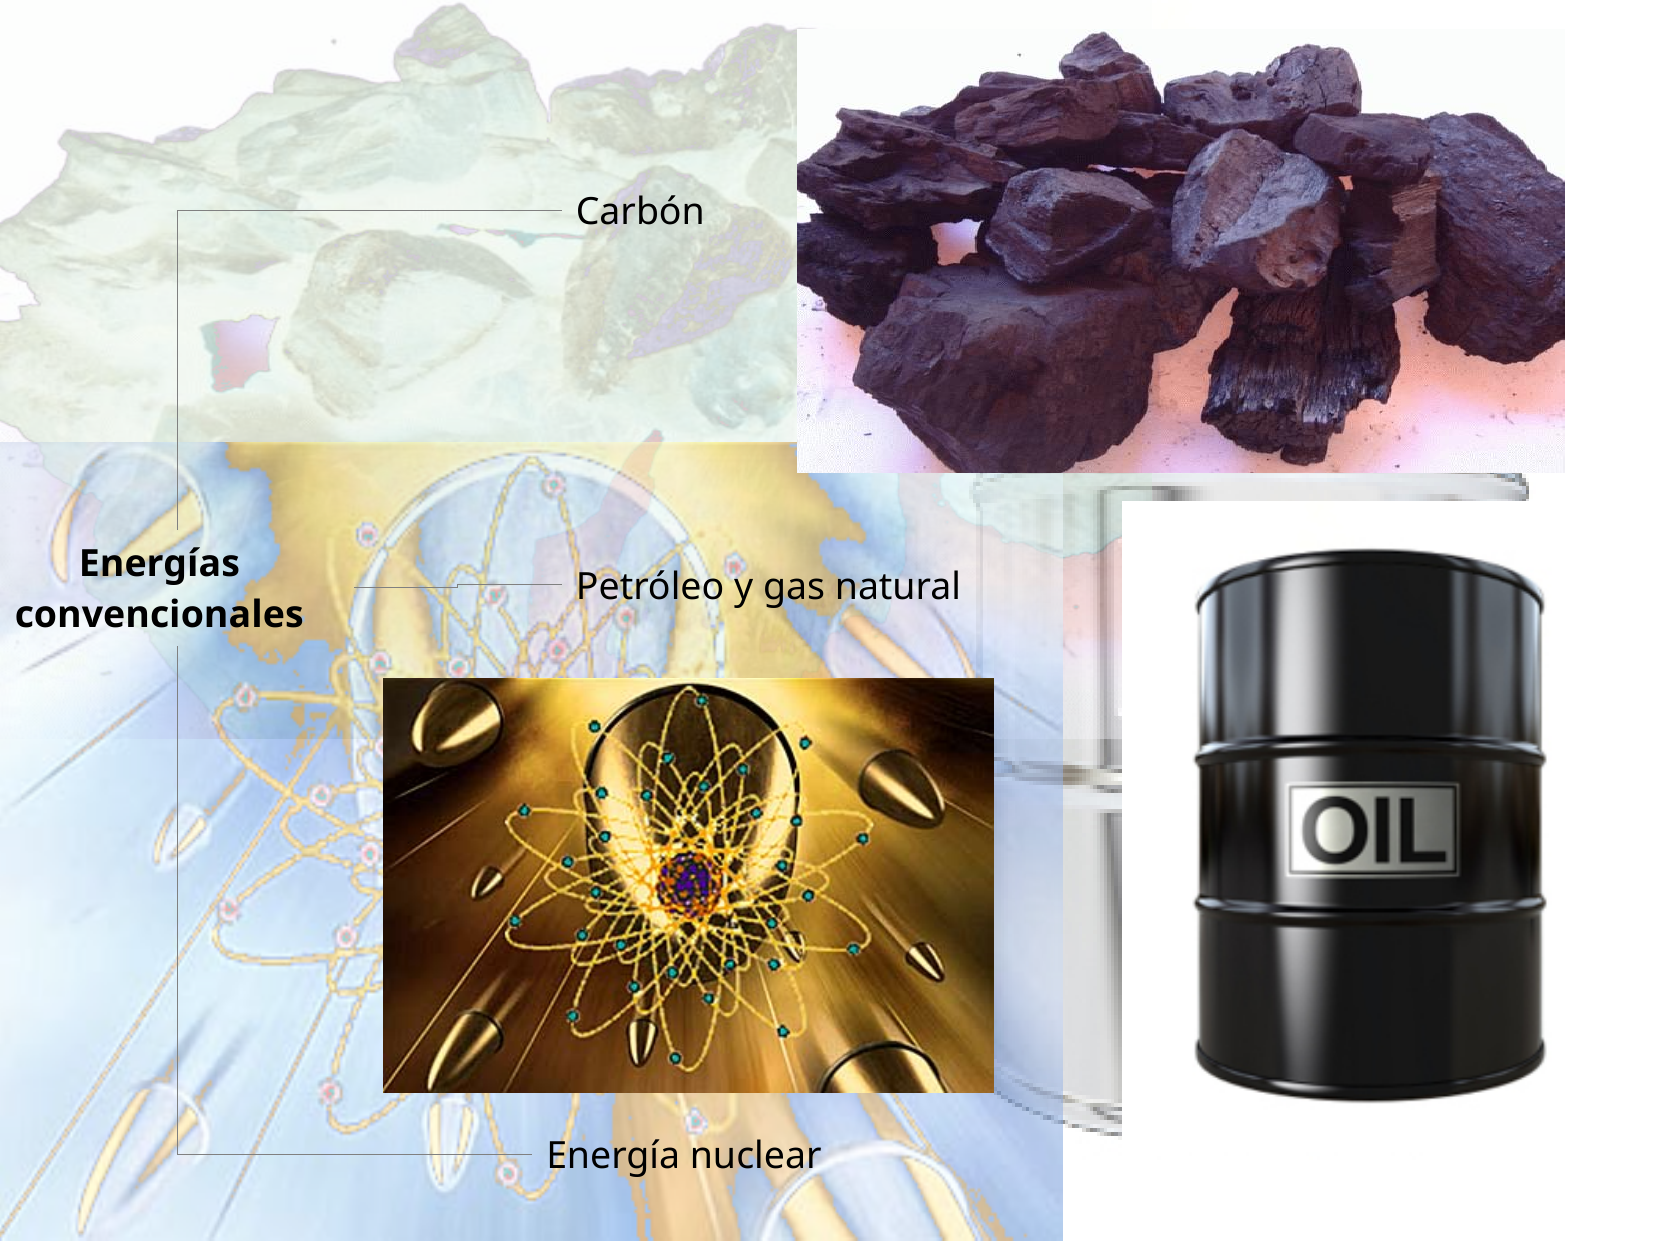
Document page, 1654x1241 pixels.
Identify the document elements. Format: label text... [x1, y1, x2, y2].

text_box Energías convencionales [0, 529, 355, 632]
text_box Carbón [561, 177, 726, 236]
text_box Energía nuclear [531, 1121, 856, 1180]
picture [0, 0, 1654, 1241]
text_box Petróleo y gas natural [561, 551, 1003, 611]
